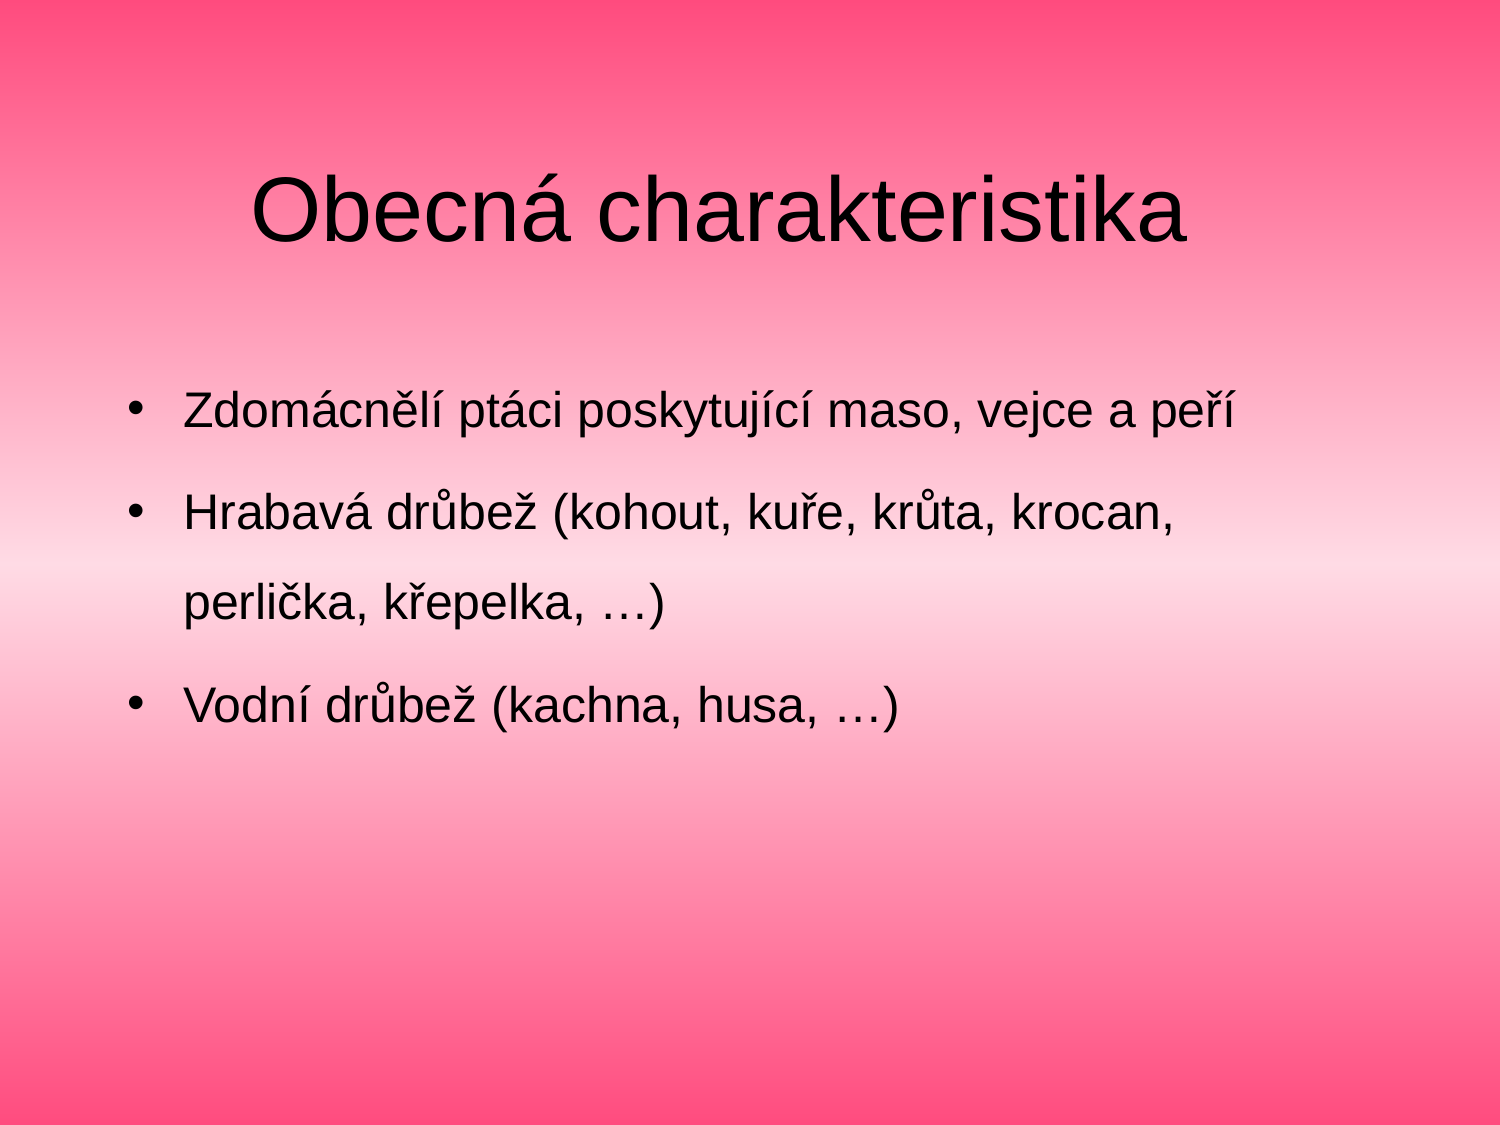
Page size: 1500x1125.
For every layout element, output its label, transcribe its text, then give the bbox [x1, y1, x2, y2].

list Zdomácnělí ptáci poskytující maso, vejce a peří Hrabavá drůbež (kohout, kuře, krůta, krocan, perlička, křepelka, …) Vodní drůbež (kachna, husa, …) [112, 339, 1367, 939]
title Obecná charakteristika [82, 128, 1358, 282]
